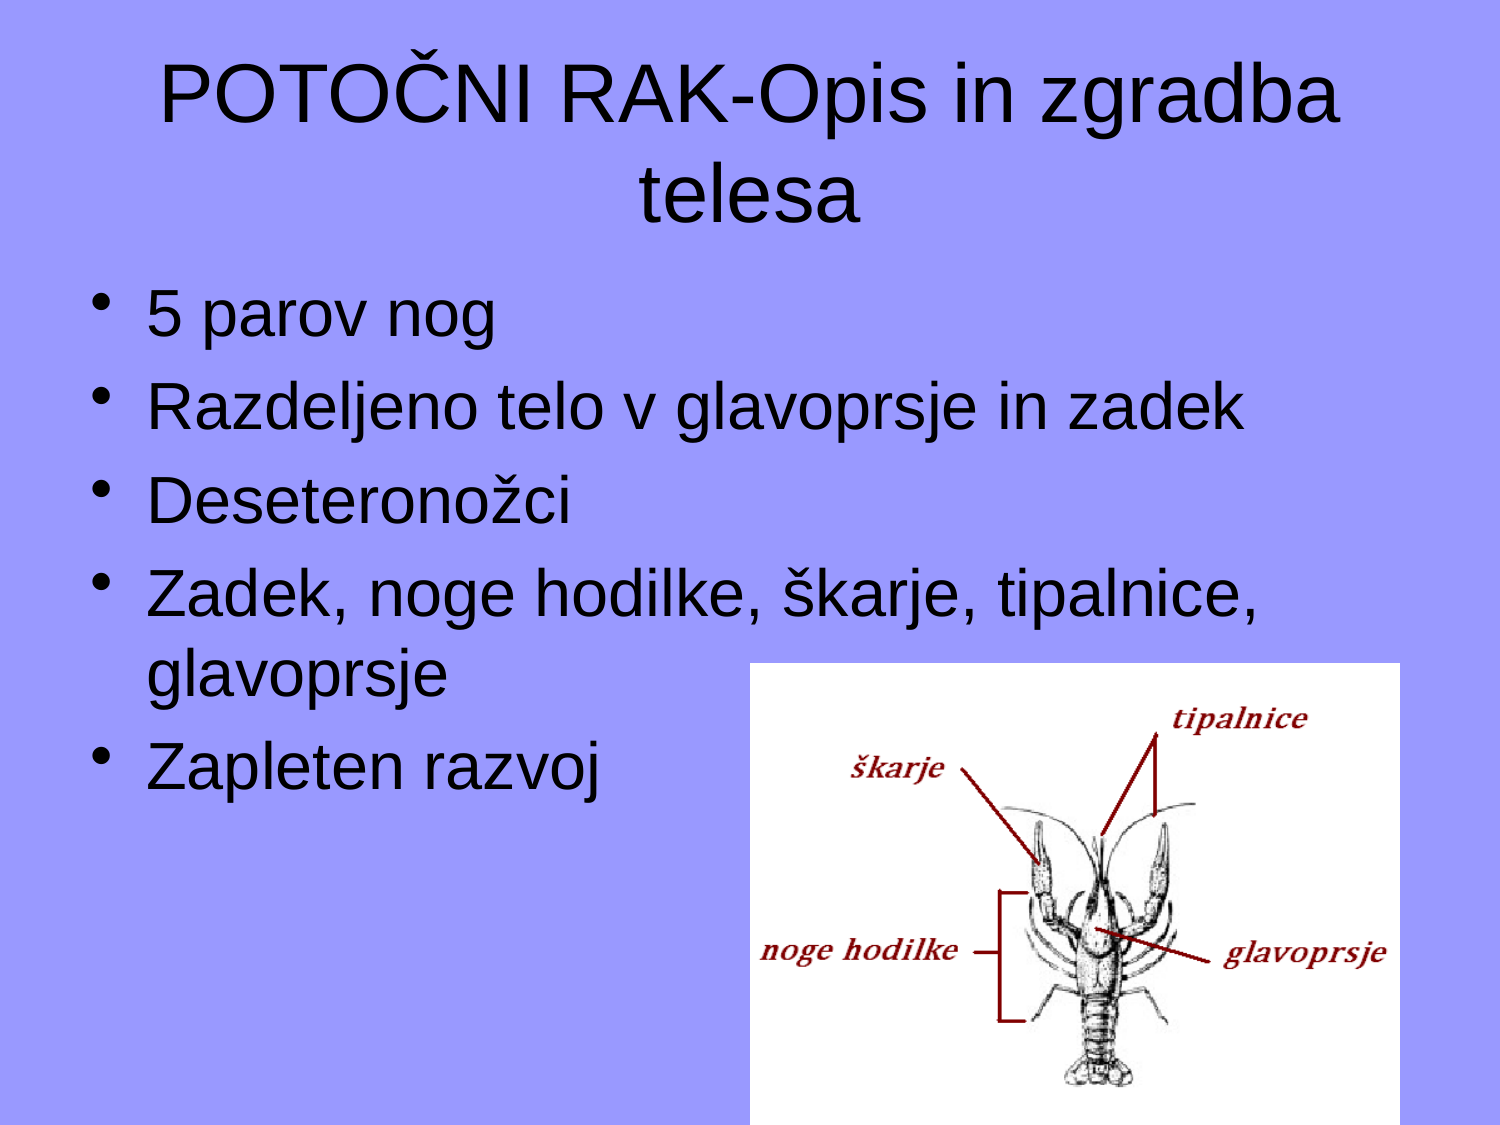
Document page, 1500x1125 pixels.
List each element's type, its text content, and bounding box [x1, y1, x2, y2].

list 5 parov nog Razdeljeno telo v glavoprsje in zadek Deseteronožci Zadek, noge hodilke, škarje, tipalnice, glavoprsje Zapleten razvoj [75, 262, 1425, 1005]
title POTOČNI RAK-Opis in zgradba telesa [75, 45, 1425, 233]
picture [750, 663, 1400, 1125]
